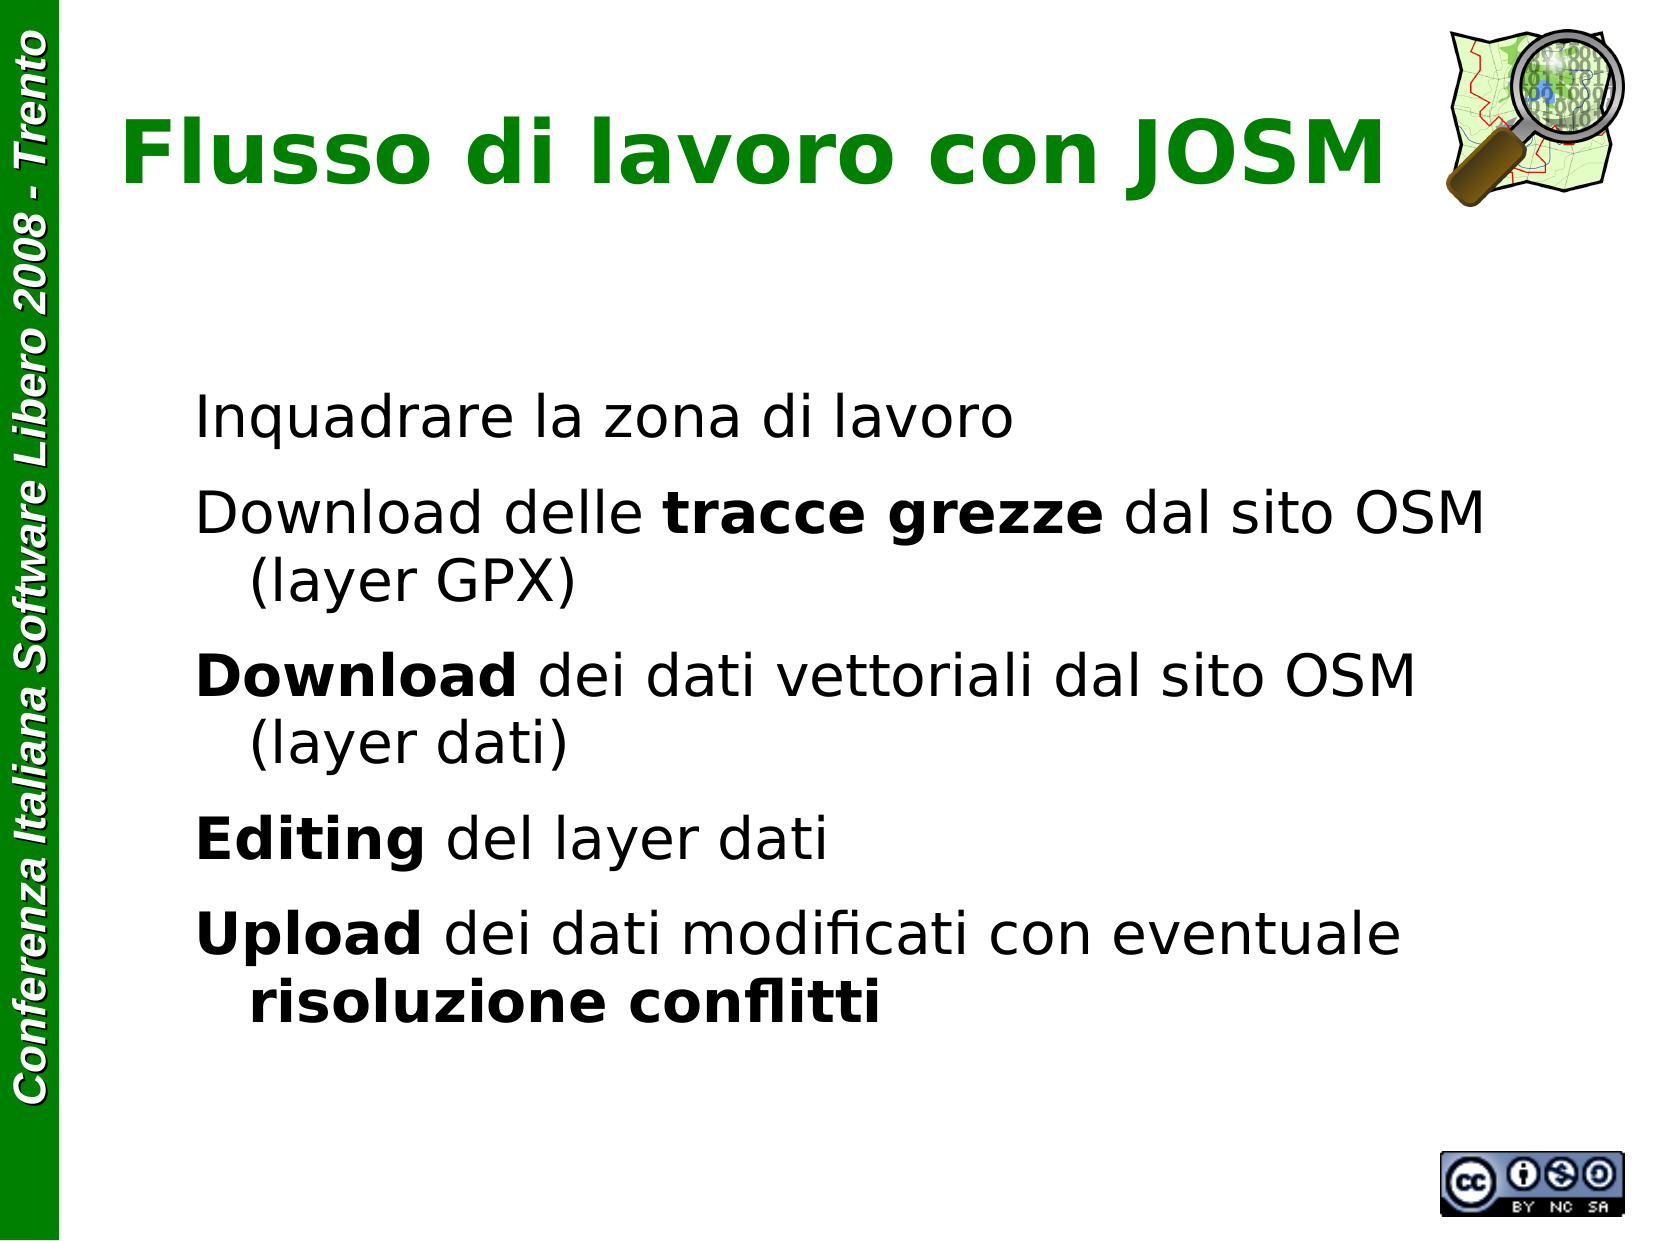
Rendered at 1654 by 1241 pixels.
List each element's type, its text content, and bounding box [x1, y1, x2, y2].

list Inquadrare la zona di lavoro Download delle tracce grezze dal sito OSM (layer GPX) Download dei dati vettoriali dal sito OSM (layer dati) Editing del layer dati Upload dei dati modificati con eventuale risoluzione conflitti [177, 383, 1571, 1063]
title Flusso di lavoro con JOSM [118, 56, 1418, 250]
picture [1440, 1151, 1625, 1217]
picture [1446, 29, 1625, 207]
